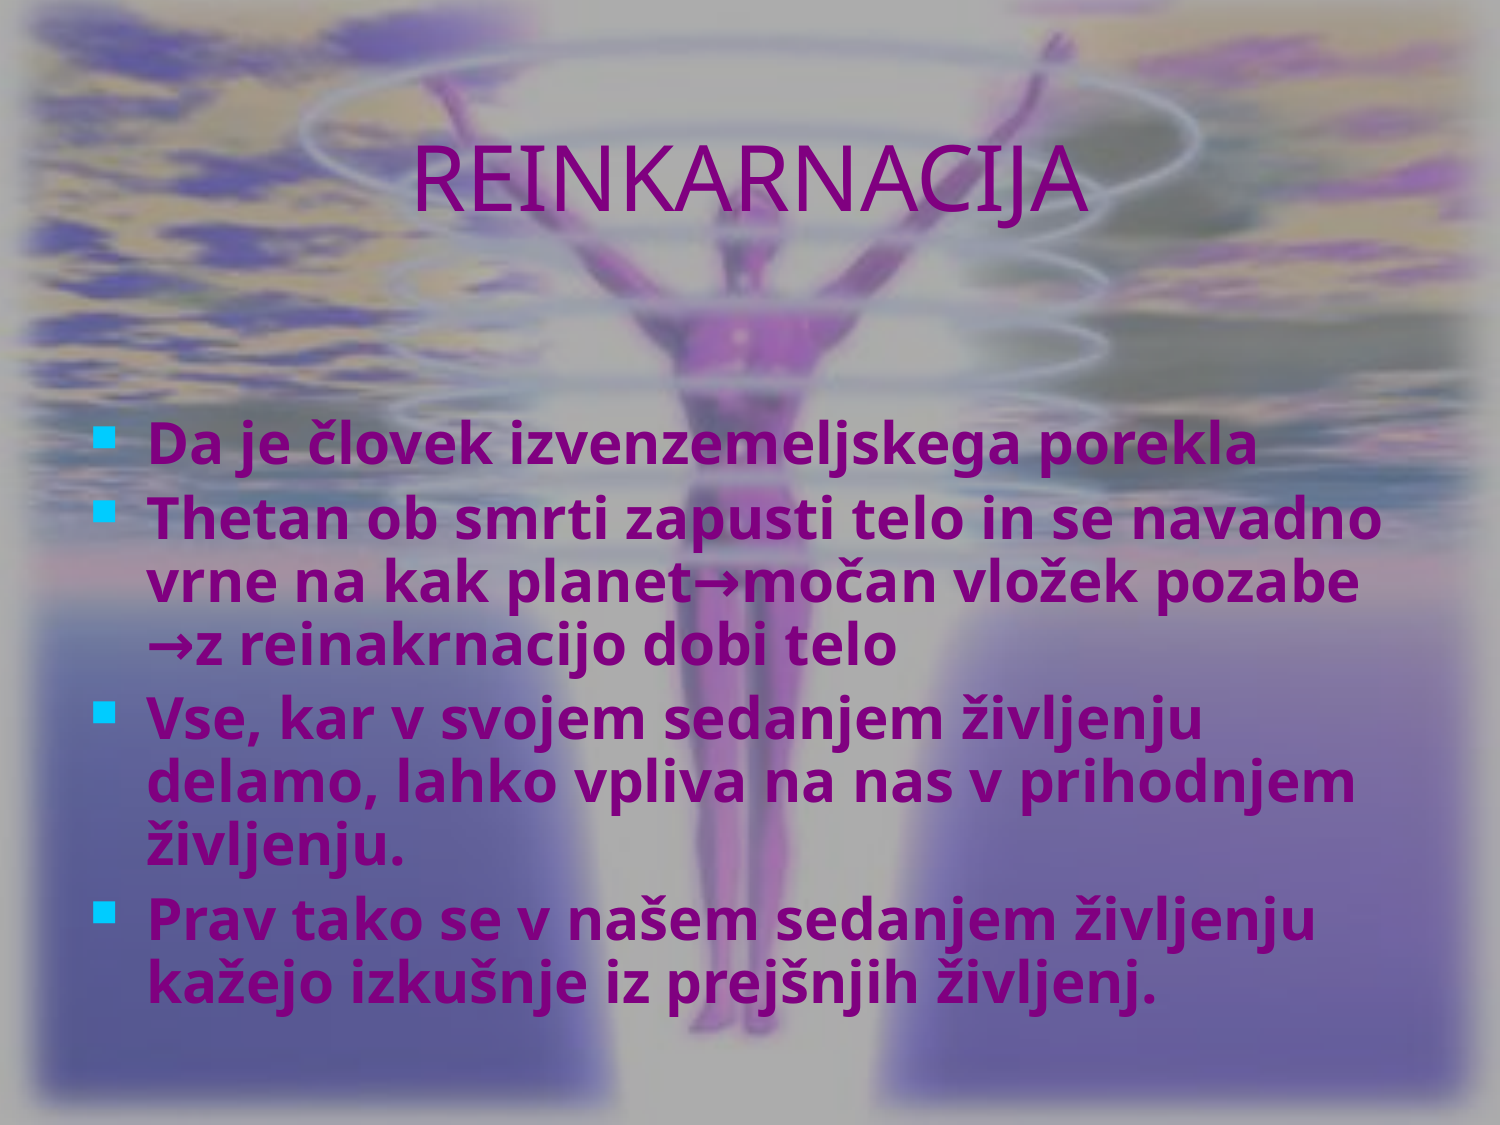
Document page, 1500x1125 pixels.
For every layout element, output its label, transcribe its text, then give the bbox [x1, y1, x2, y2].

list Da je človek izvenzemeljskega porekla Thetan ob smrti zapusti telo in se navadno vrne na kak planet→močan vložek pozabe →z reinakrnacijo dobi telo Vse, kar v svojem sedanjem življenju delamo, lahko vpliva na nas v prihodnjem življenju. Prav tako se v našem sedanjem življenju kažejo izkušnje iz prejšnjih življenj. [75, 324, 1425, 1000]
picture [0, 0, 1500, 1125]
title REINKARNACIJA [75, 62, 1425, 288]
